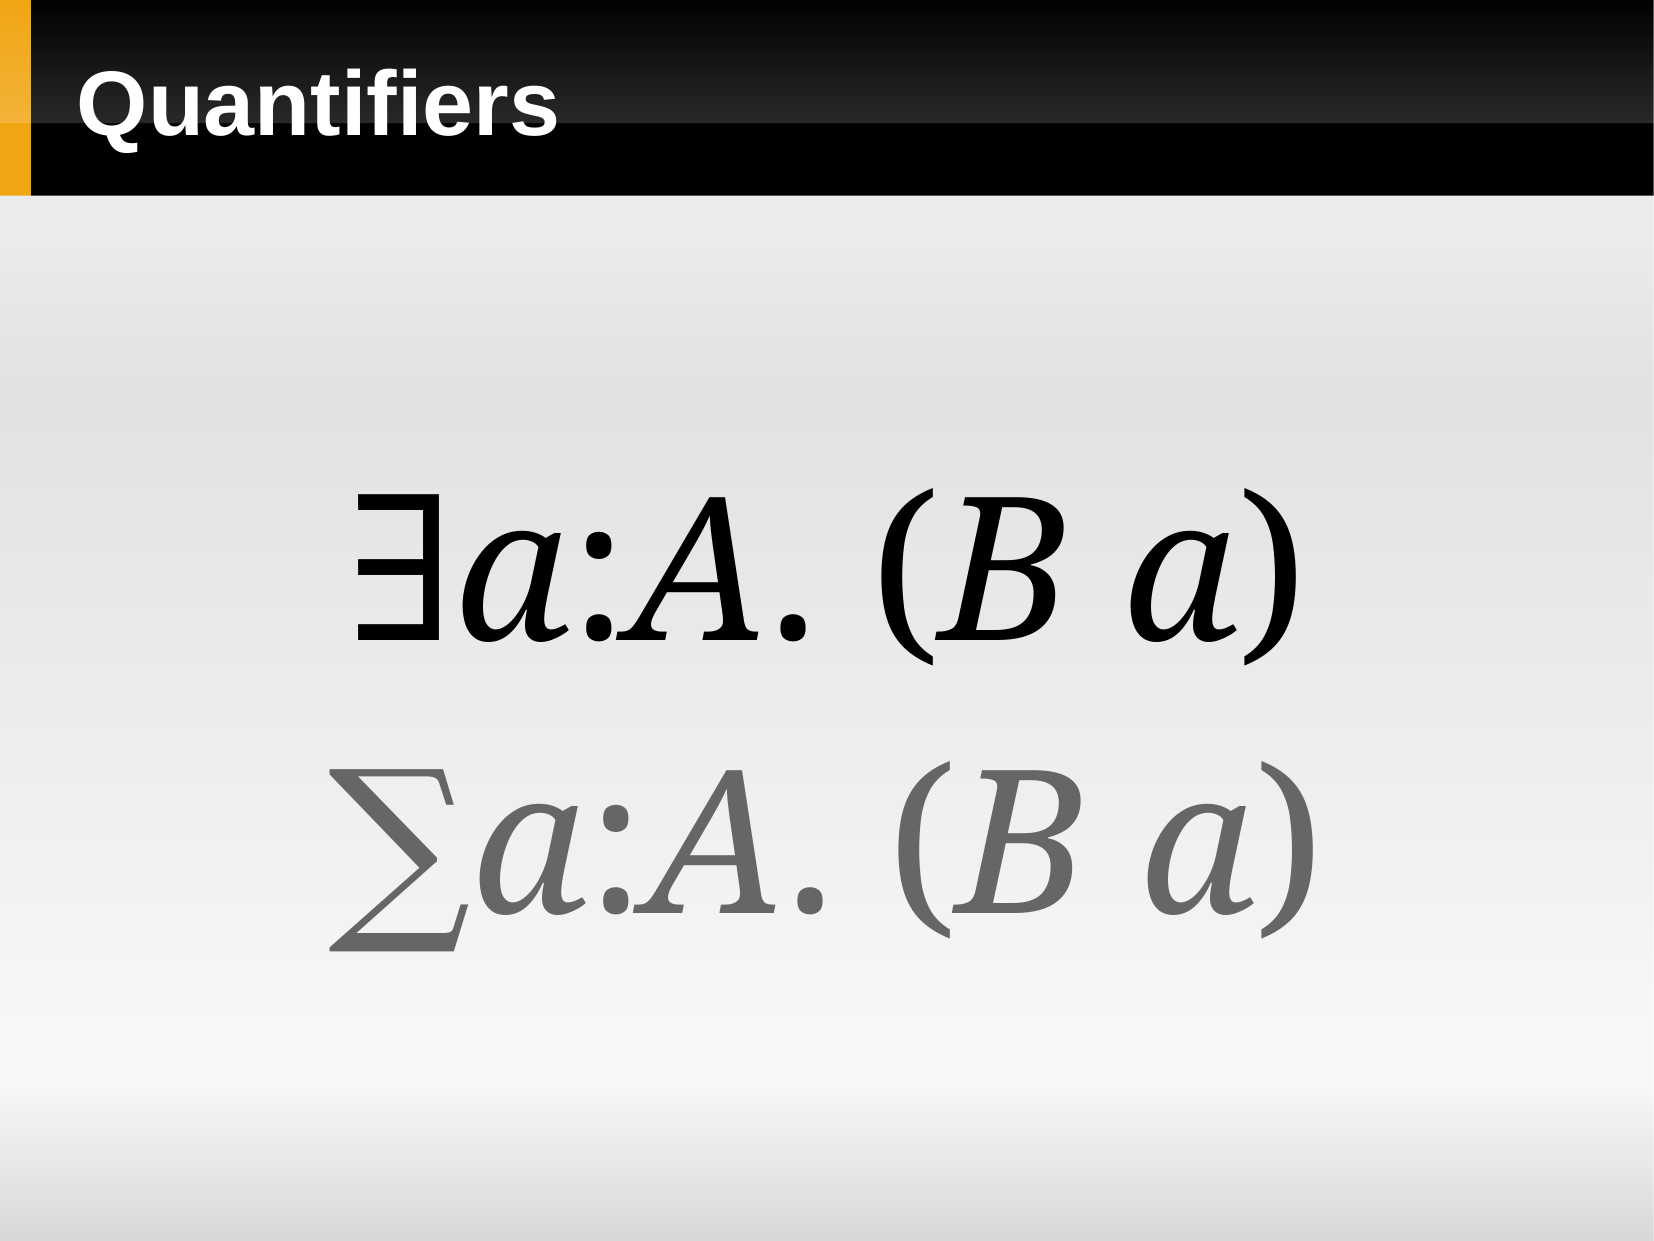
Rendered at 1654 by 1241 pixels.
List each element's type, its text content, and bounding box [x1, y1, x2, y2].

title Quantifiers [76, 0, 1565, 208]
picture [0, 0, 1654, 1241]
subtitle ∃a:A. (B a) ∑a:A. (B a) [82, 297, 1571, 1102]
